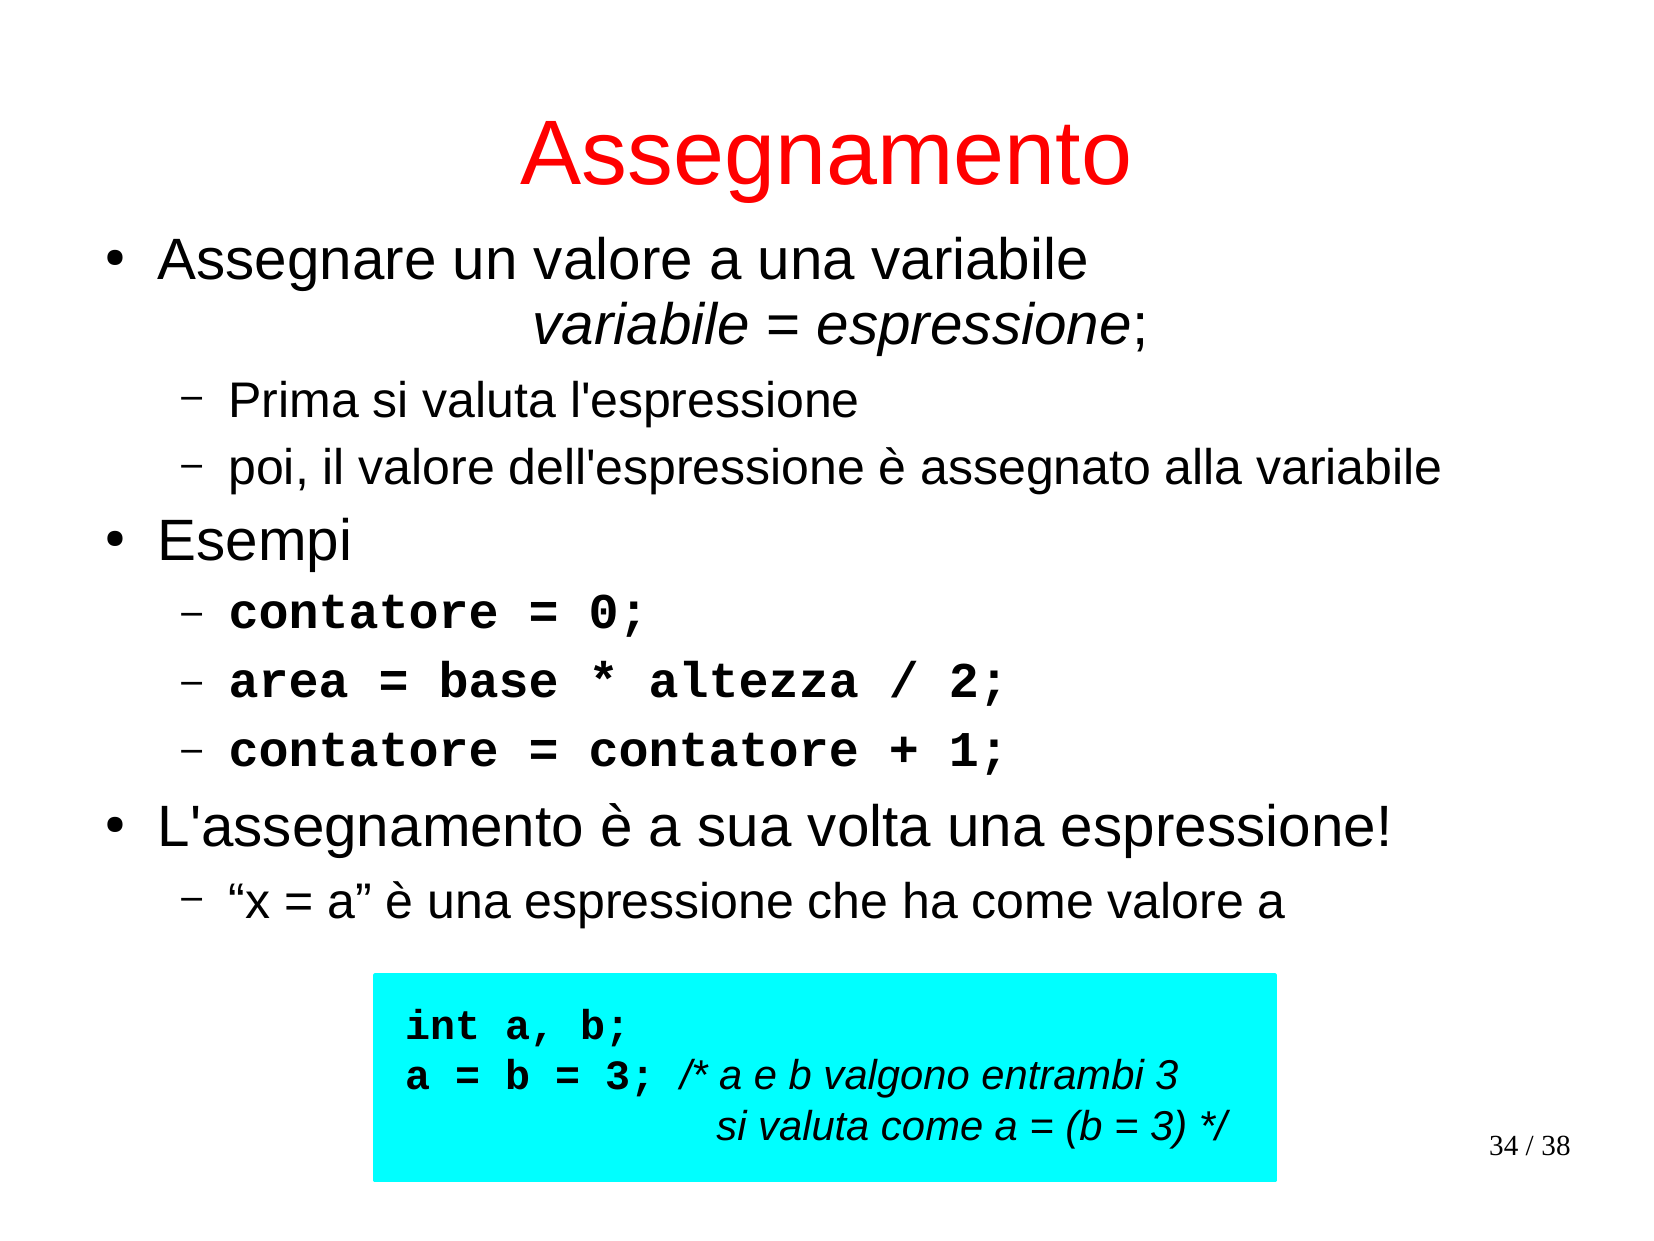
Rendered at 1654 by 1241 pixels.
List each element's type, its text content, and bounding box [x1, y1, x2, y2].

text_box int a, b; a = b = 3; /* a e b valgono entrambi 3 si valuta come a = (b = 3) */ [375, 975, 1276, 1181]
title Assegnamento [82, 49, 1571, 257]
list Assegnare un valore a una variabile variabile = espressione; Prima si valuta l'espressione poi, il valore dell'espressione è assegnato alla variabile Esempi contatore = 0; area = base * altezza / 2; contatore = contatore + 1; L'assegnamento è a sua volta una espressione! “x = a” è una espressione che ha come valore a [86, 226, 1576, 1013]
